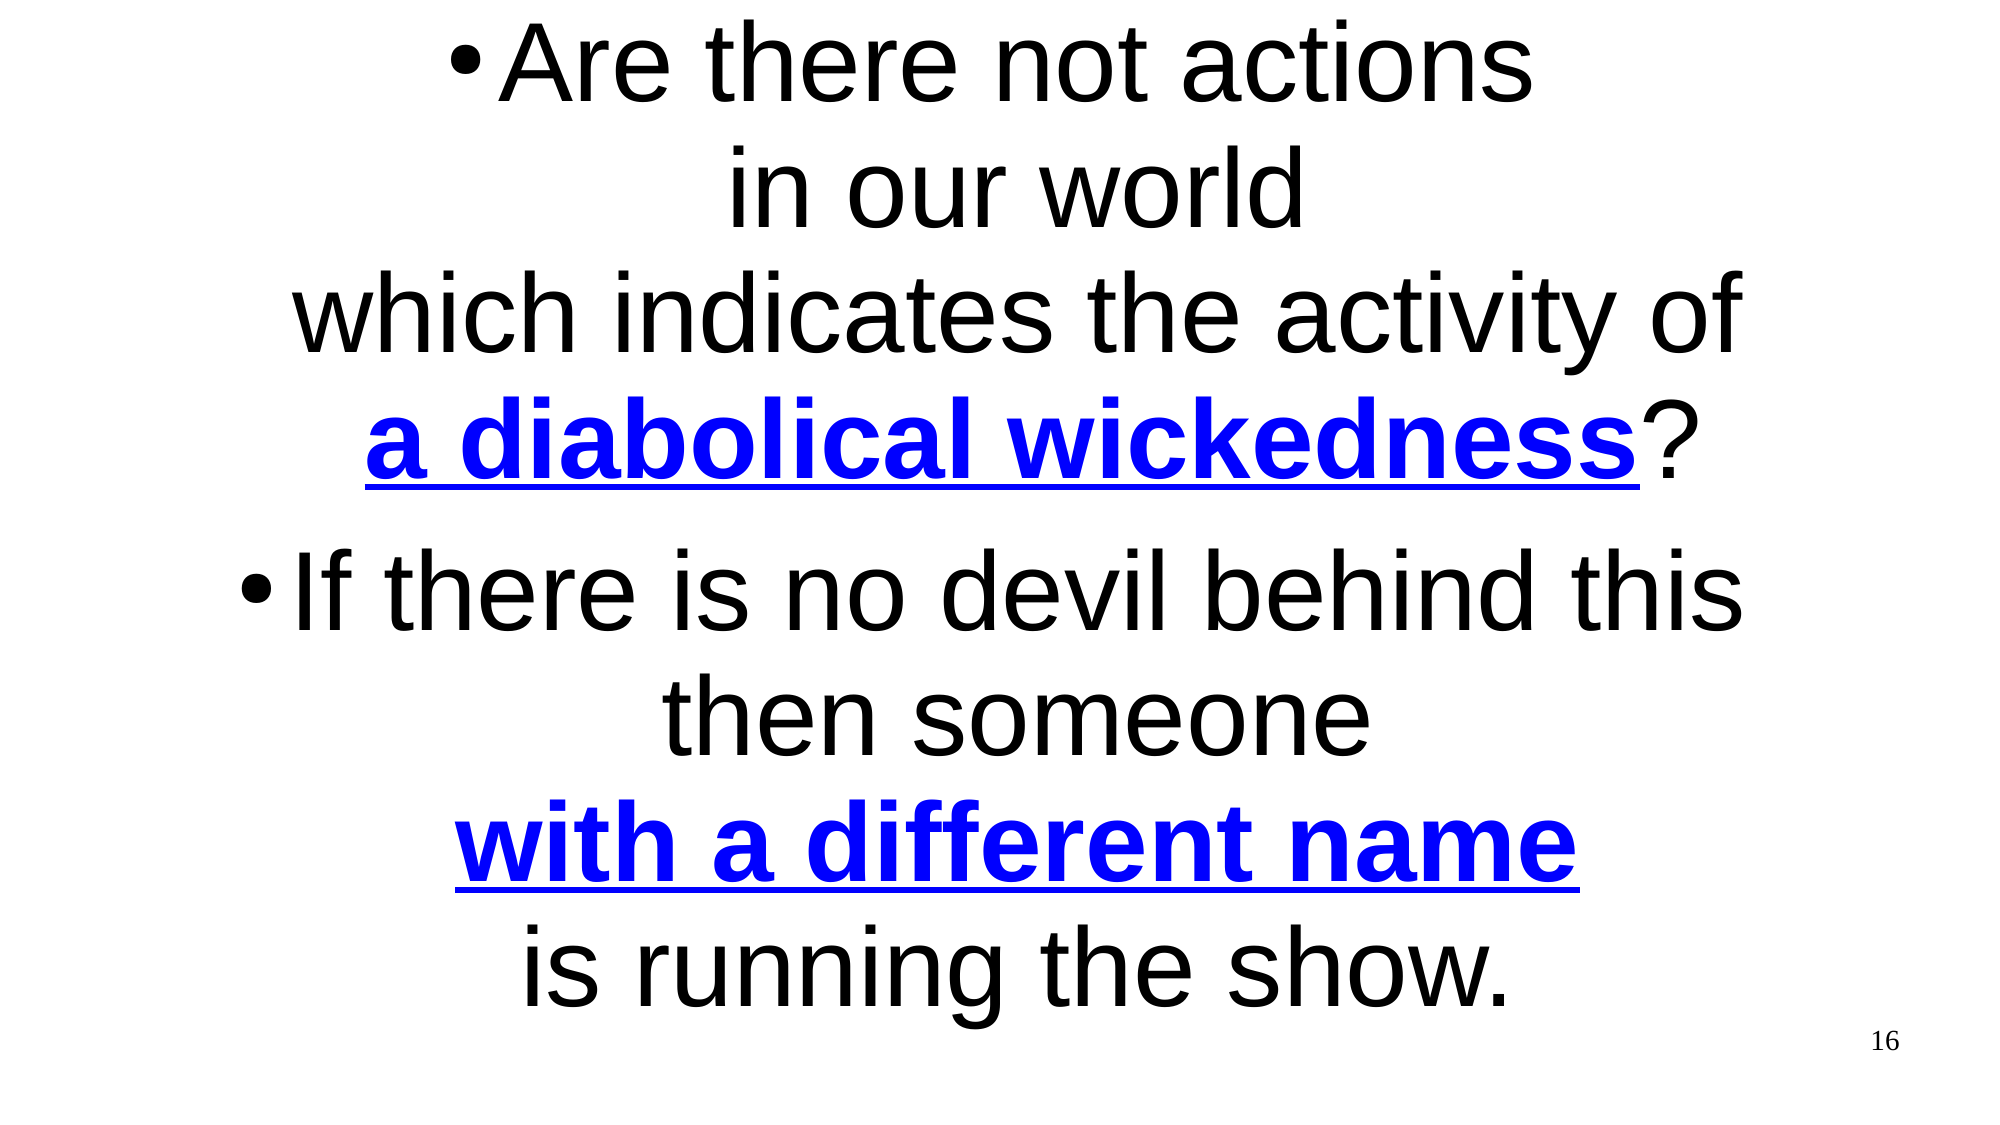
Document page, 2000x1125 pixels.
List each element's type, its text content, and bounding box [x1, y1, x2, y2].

list Are there not actions in our world which indicates the activity of a diabolical wickedness? If there is no devil behind this then someone with a different name is running the show. [0, 0, 1996, 1123]
